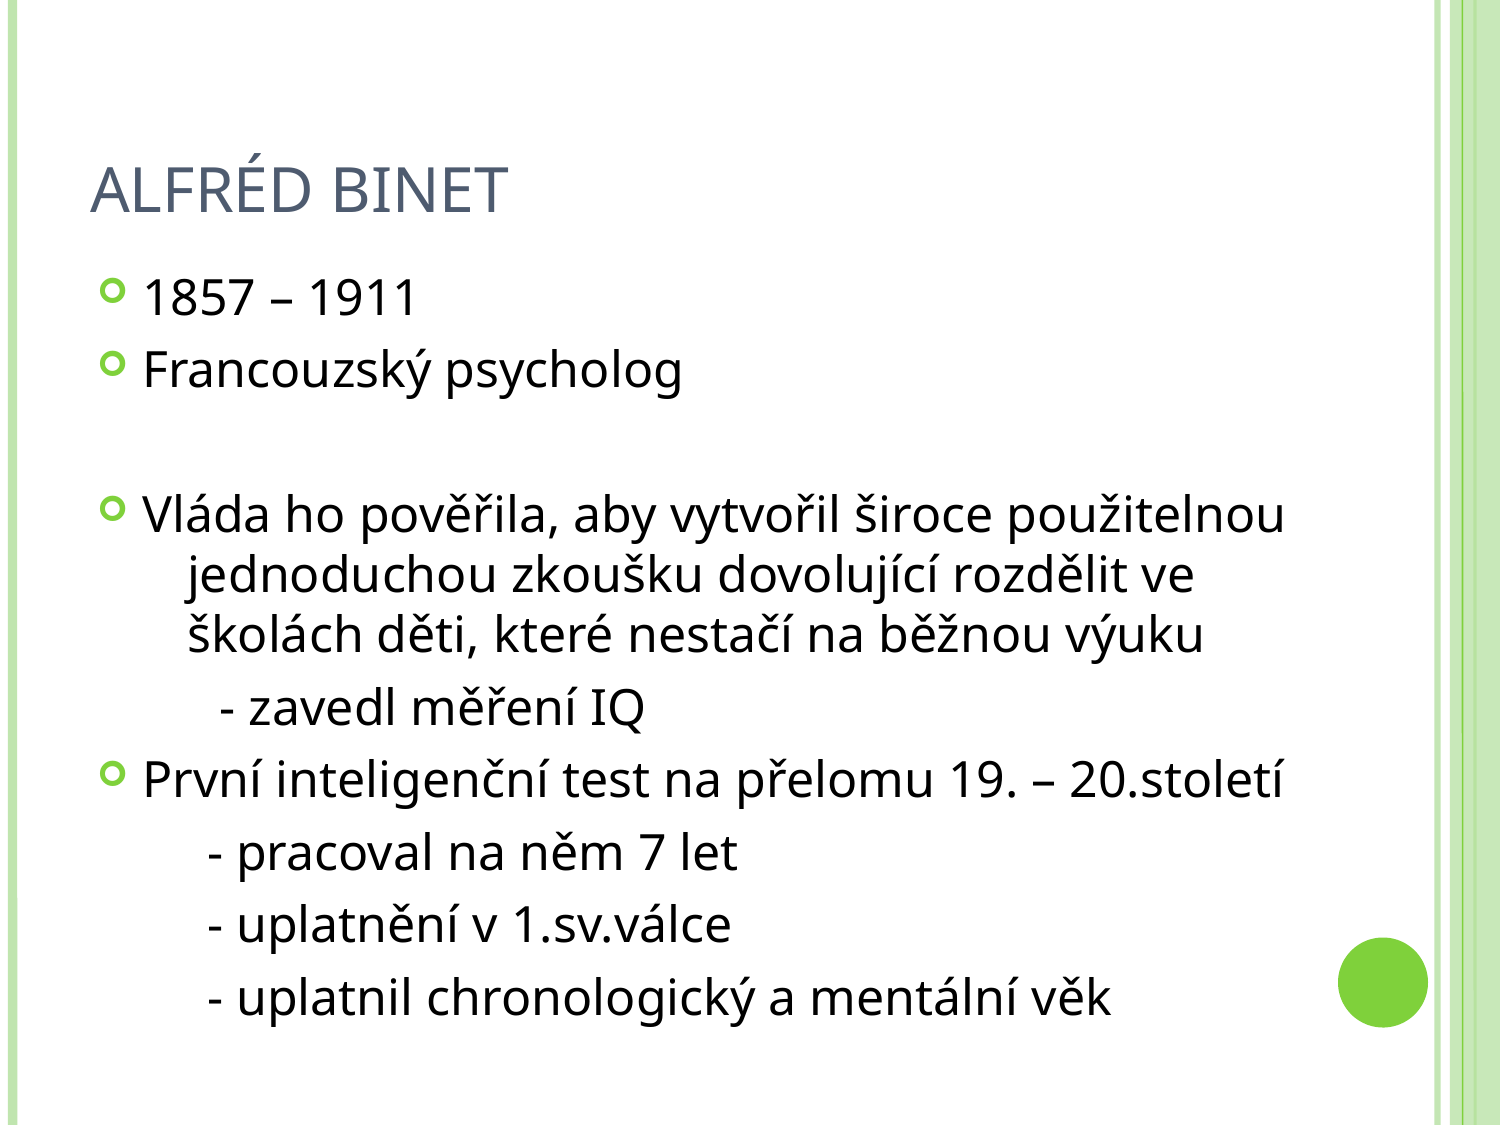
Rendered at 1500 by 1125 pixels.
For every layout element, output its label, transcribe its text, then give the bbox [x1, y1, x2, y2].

list 1857 – 1911 Francouzský psycholog Vláda ho pověřila, aby vytvořil široce použitelnou jednoduchou zkoušku dovolující rozdělit ve školách děti, které nestačí na běžnou výuku - zavedl měření IQ První inteligenční test na přelomu 19. – 20.století - pracoval na něm 7 let - uplatnění v 1.sv.válce - uplatnil chronologický a mentální věk [82, 257, 1308, 1058]
title Alfréd Binet [75, 45, 1300, 233]
